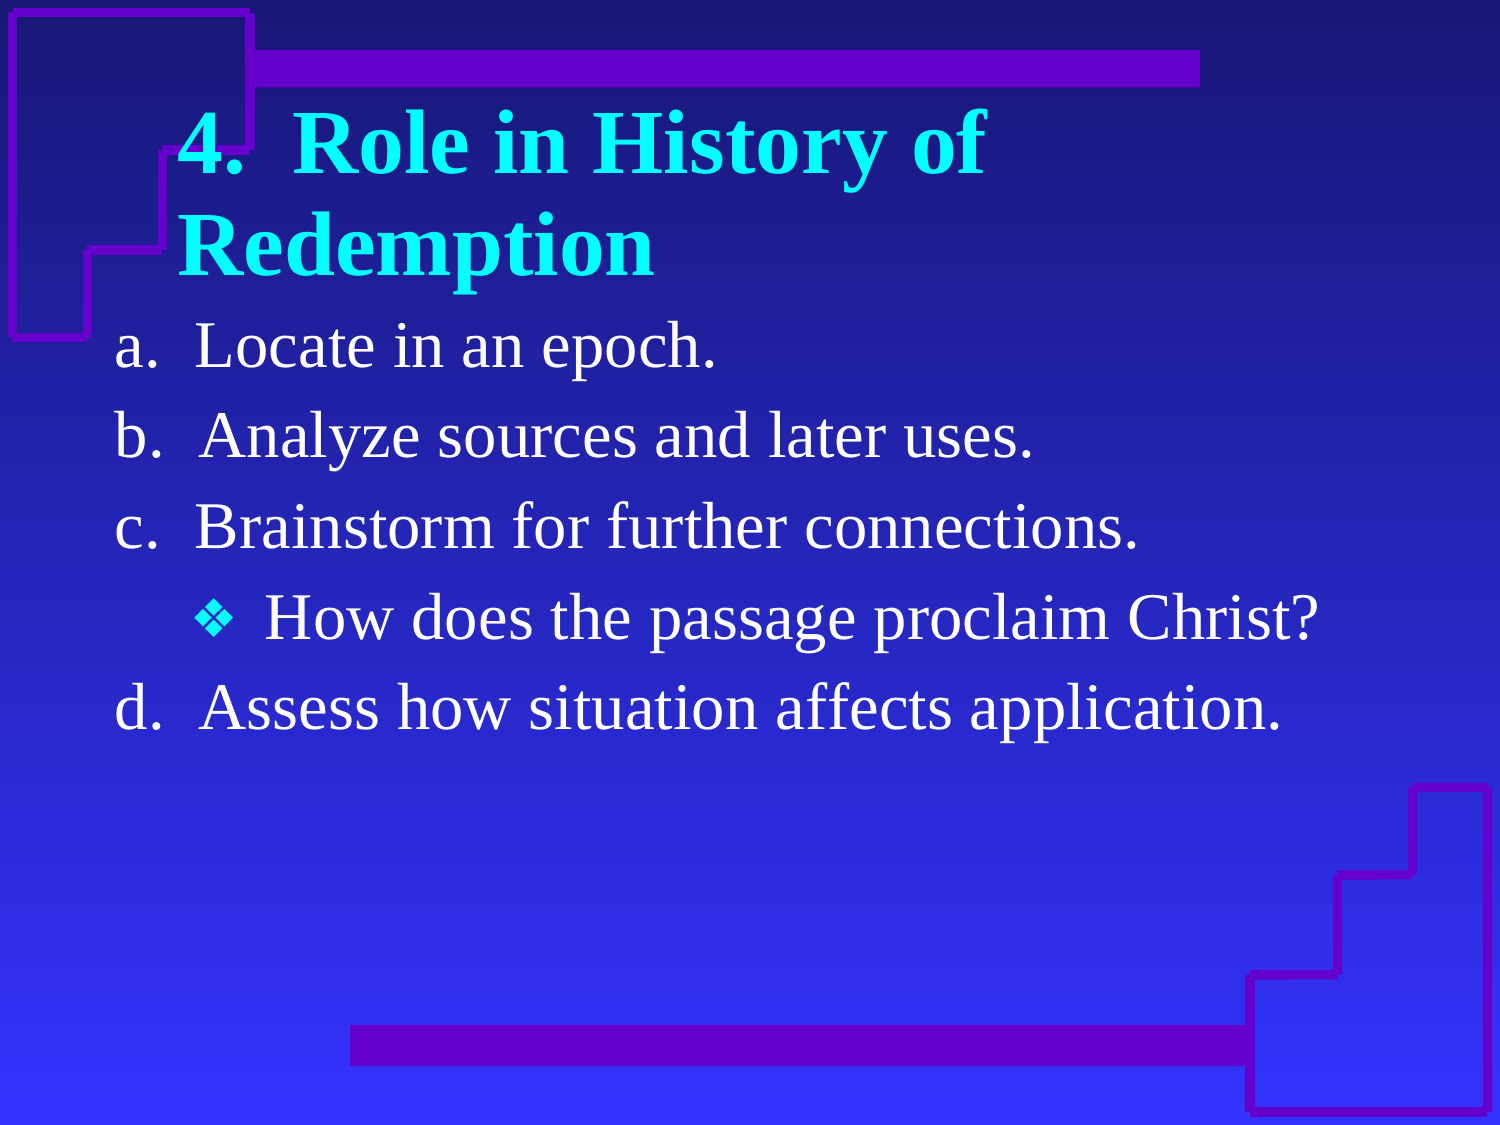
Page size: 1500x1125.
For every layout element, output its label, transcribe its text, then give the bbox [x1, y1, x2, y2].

list a. Locate in an epoch. b. Analyze sources and later uses. c. Brainstorm for further connections. How does the passage proclaim Christ? d. Assess how situation affects application. [99, 299, 1463, 976]
title 4. Role in History of Redemption [162, 84, 1463, 299]
